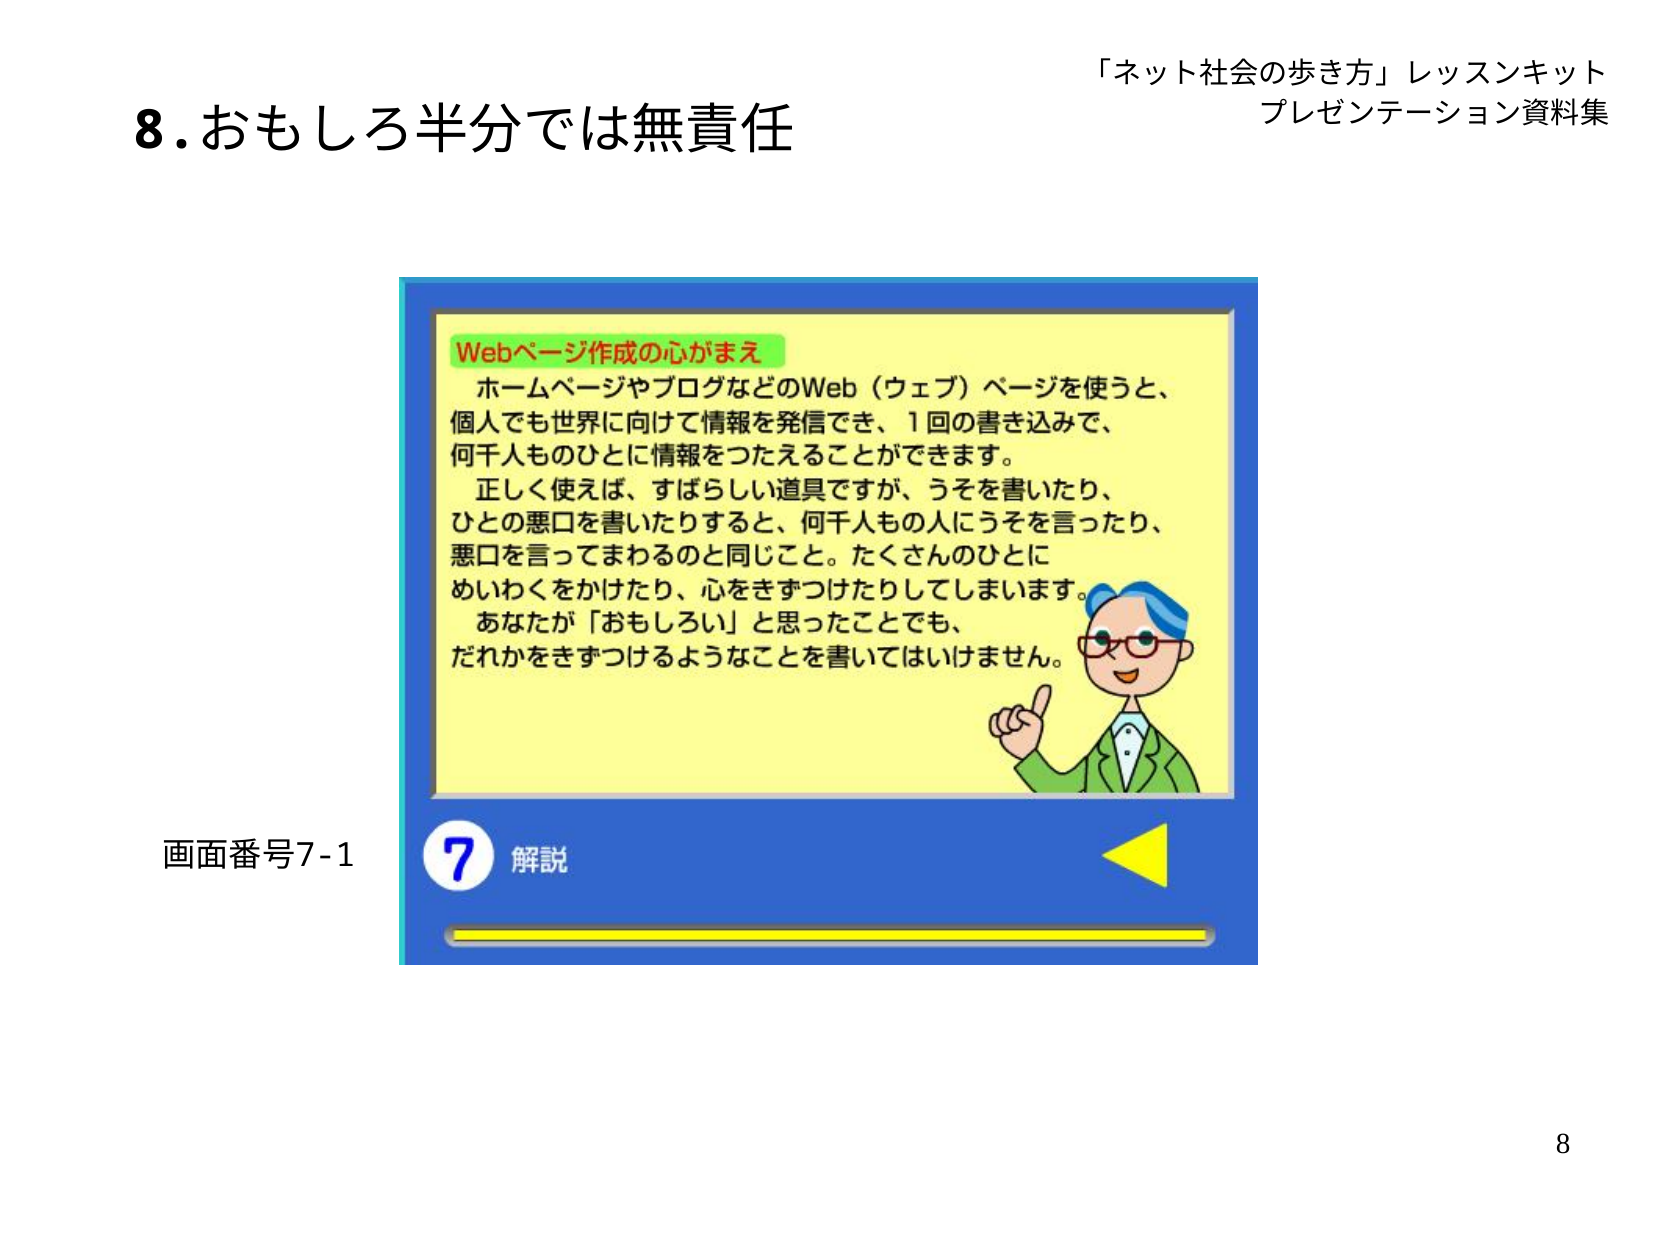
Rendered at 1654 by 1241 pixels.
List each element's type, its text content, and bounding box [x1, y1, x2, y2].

text_box 「ネット社会の歩き方」レッスンキット プレゼンテーション資料集 [1062, 44, 1625, 139]
text_box 画面番号7-1 [147, 826, 384, 882]
picture [399, 277, 1258, 965]
text_box 8.おもしろ半分では無責任 [118, 88, 1093, 169]
